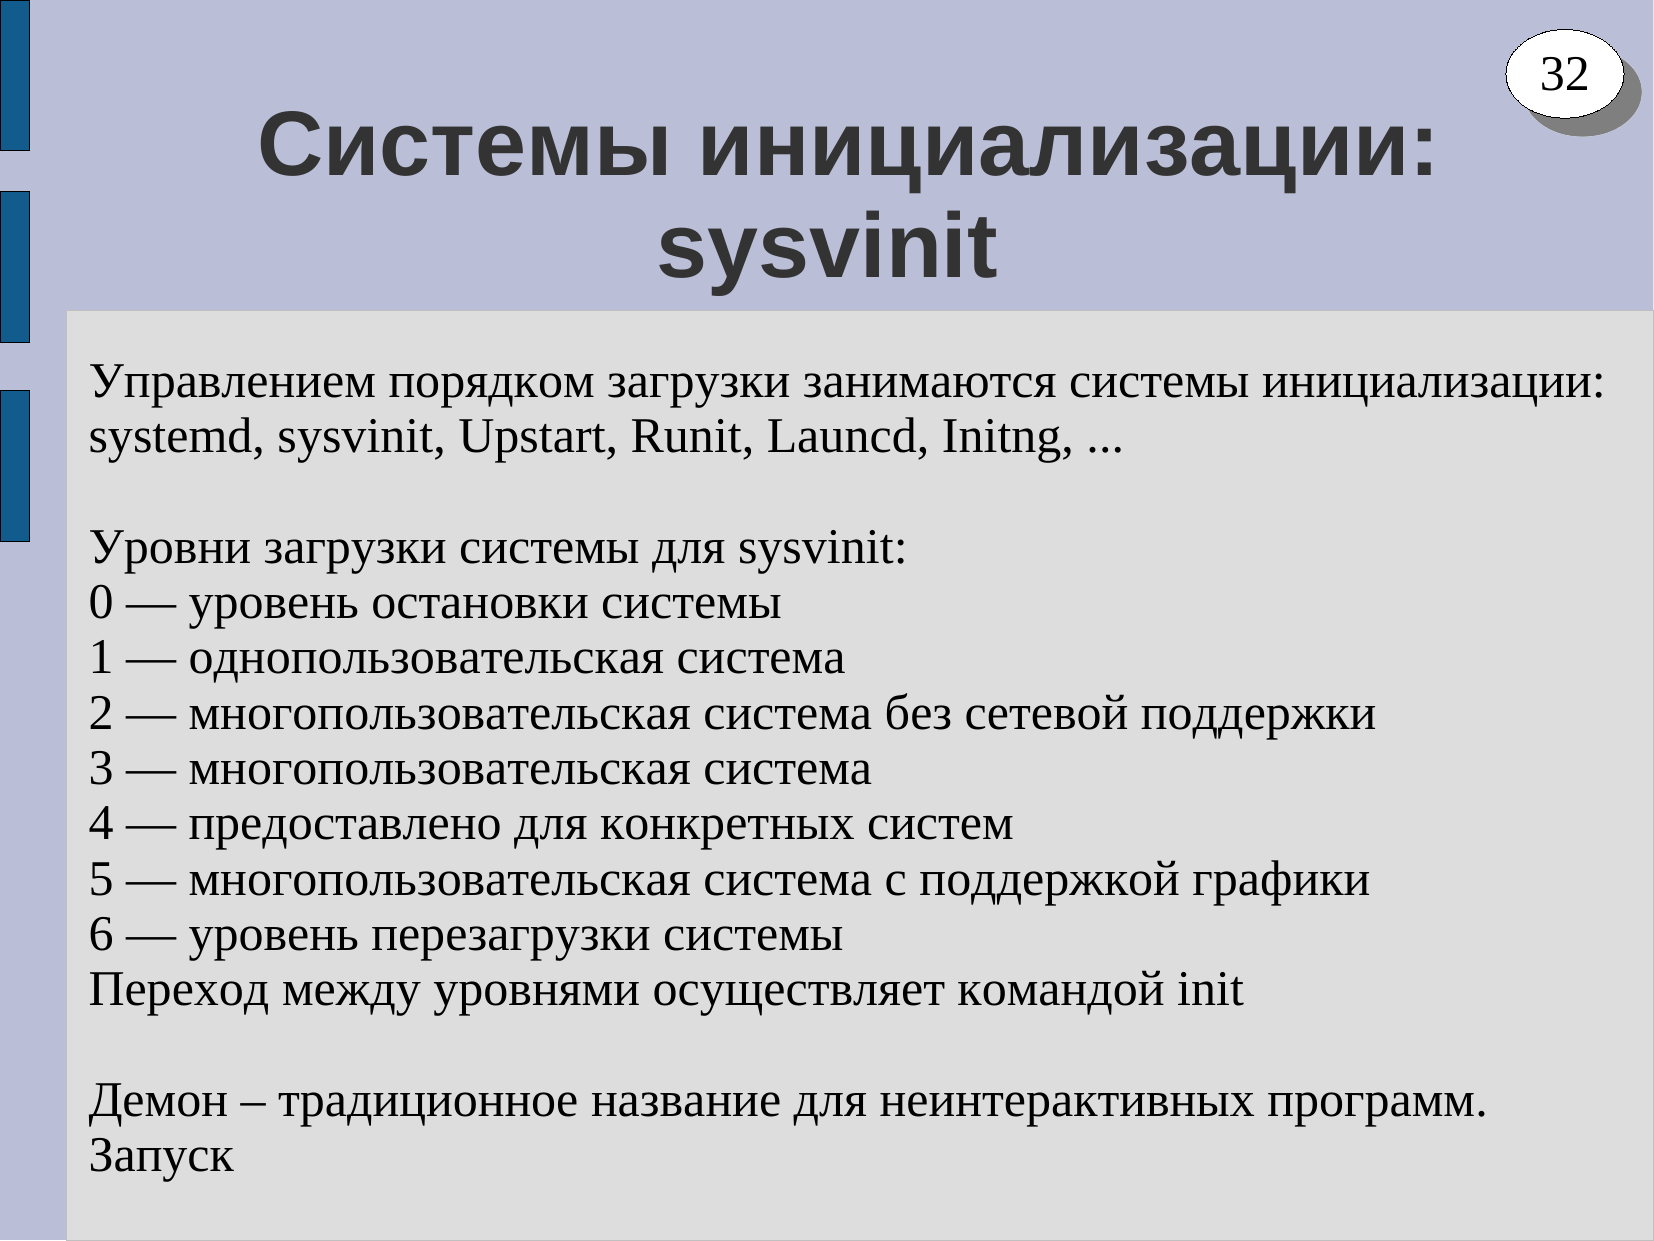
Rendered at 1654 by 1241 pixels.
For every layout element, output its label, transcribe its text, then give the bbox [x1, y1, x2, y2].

text_box Управлением порядком загрузки занимаются системы инициализации: systemd, sysvinit, Upstart, Runit, Launcd, Initng, ... Уровни загрузки системы для sysvinit: 0 — уровень остановки системы 1 — однопользовательская система 2 — многопользовательская система без сетевой поддержки 3 — многопользовательская система 4 — предоставлено для конкретных систем 5 — многопользовательская система с поддержкой графики 6 — уровень перезагрузки системы Переход между уровнями осуществляет командой init Демон – традиционное название для неинтерактивных программ. Запуск [88, 353, 1607, 1183]
text_box 32 [1505, 29, 1625, 119]
title Системы инициализации: sysvinit [121, 87, 1534, 302]
